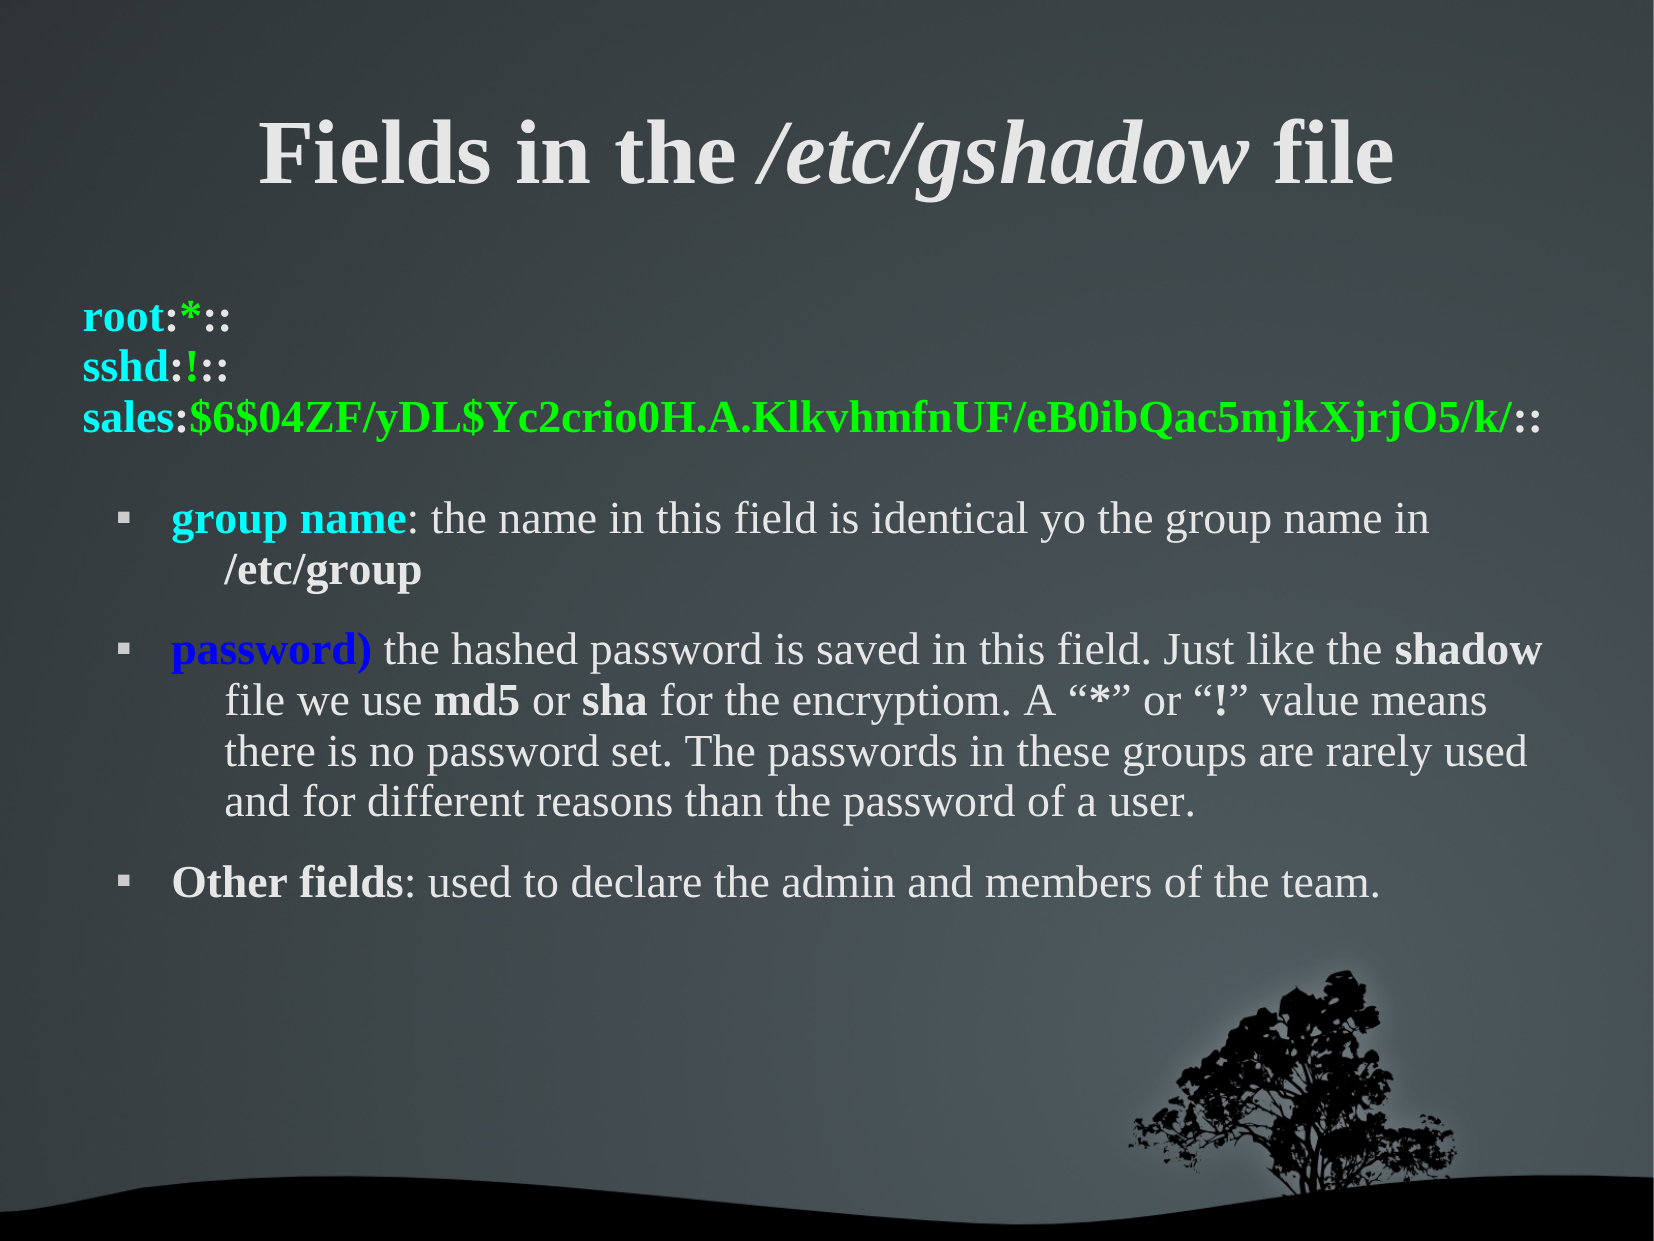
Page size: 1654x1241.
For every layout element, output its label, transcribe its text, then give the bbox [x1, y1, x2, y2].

picture [0, 0, 1654, 1241]
title Fields in the /etc/gshadow file [82, 49, 1571, 257]
list root:*:: sshd:!:: sales:$6$04ZF/yDL$Yc2crio0H.A.KlkvhmfnUF/eB0ibQac5mjkXjrjO5/k/:: group name: the name in this field is identical yo the group name in /etc/group password) the hashed password is saved in this field. Just like the shadow file we use md5 or sha for the encryptiom. A “*” or “!” value means there is no password set. The passwords in these groups are rarely used and for different reasons than the password of a user. Other fields: used to declare the admin and members of the team. [82, 290, 1571, 1109]
